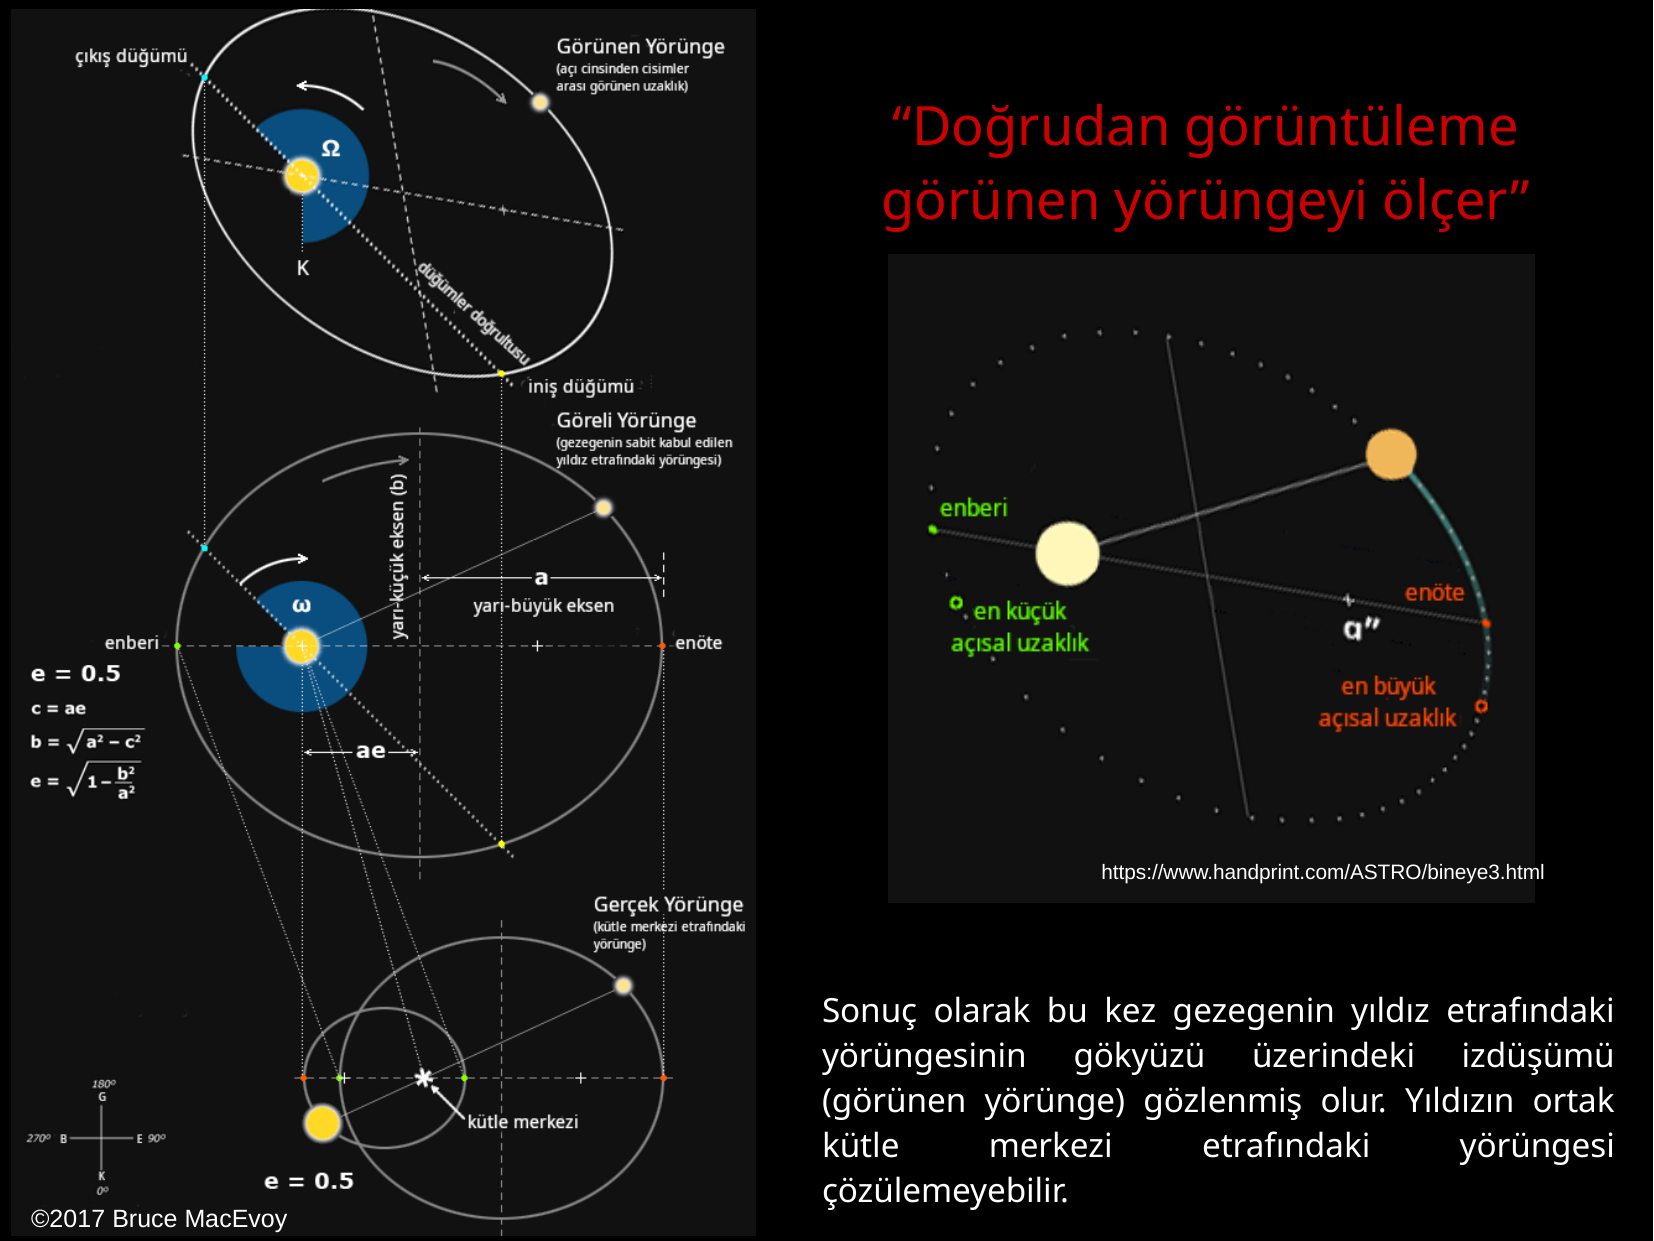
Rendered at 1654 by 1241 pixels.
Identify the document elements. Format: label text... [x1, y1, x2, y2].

picture [888, 254, 1535, 903]
title “Doğrudan görüntüleme görünen yörüngeyi ölçer” [812, 70, 1600, 254]
text_box ©2017 Bruce MacEvoy [16, 1196, 312, 1240]
text_box Sonuç olarak bu kez gezegenin yıldız etrafındaki yörüngesinin gökyüzü üzerindeki izdüşümü (görünen yörünge) gözlenmiş olur. Yıldızın ortak kütle merkezi etrafındaki yörüngesi çözülemeyebilir. [807, 979, 1631, 1197]
text_box https://www.handprint.com/ASTRO/bineye3.html [968, 853, 1560, 897]
picture [11, 9, 756, 1236]
